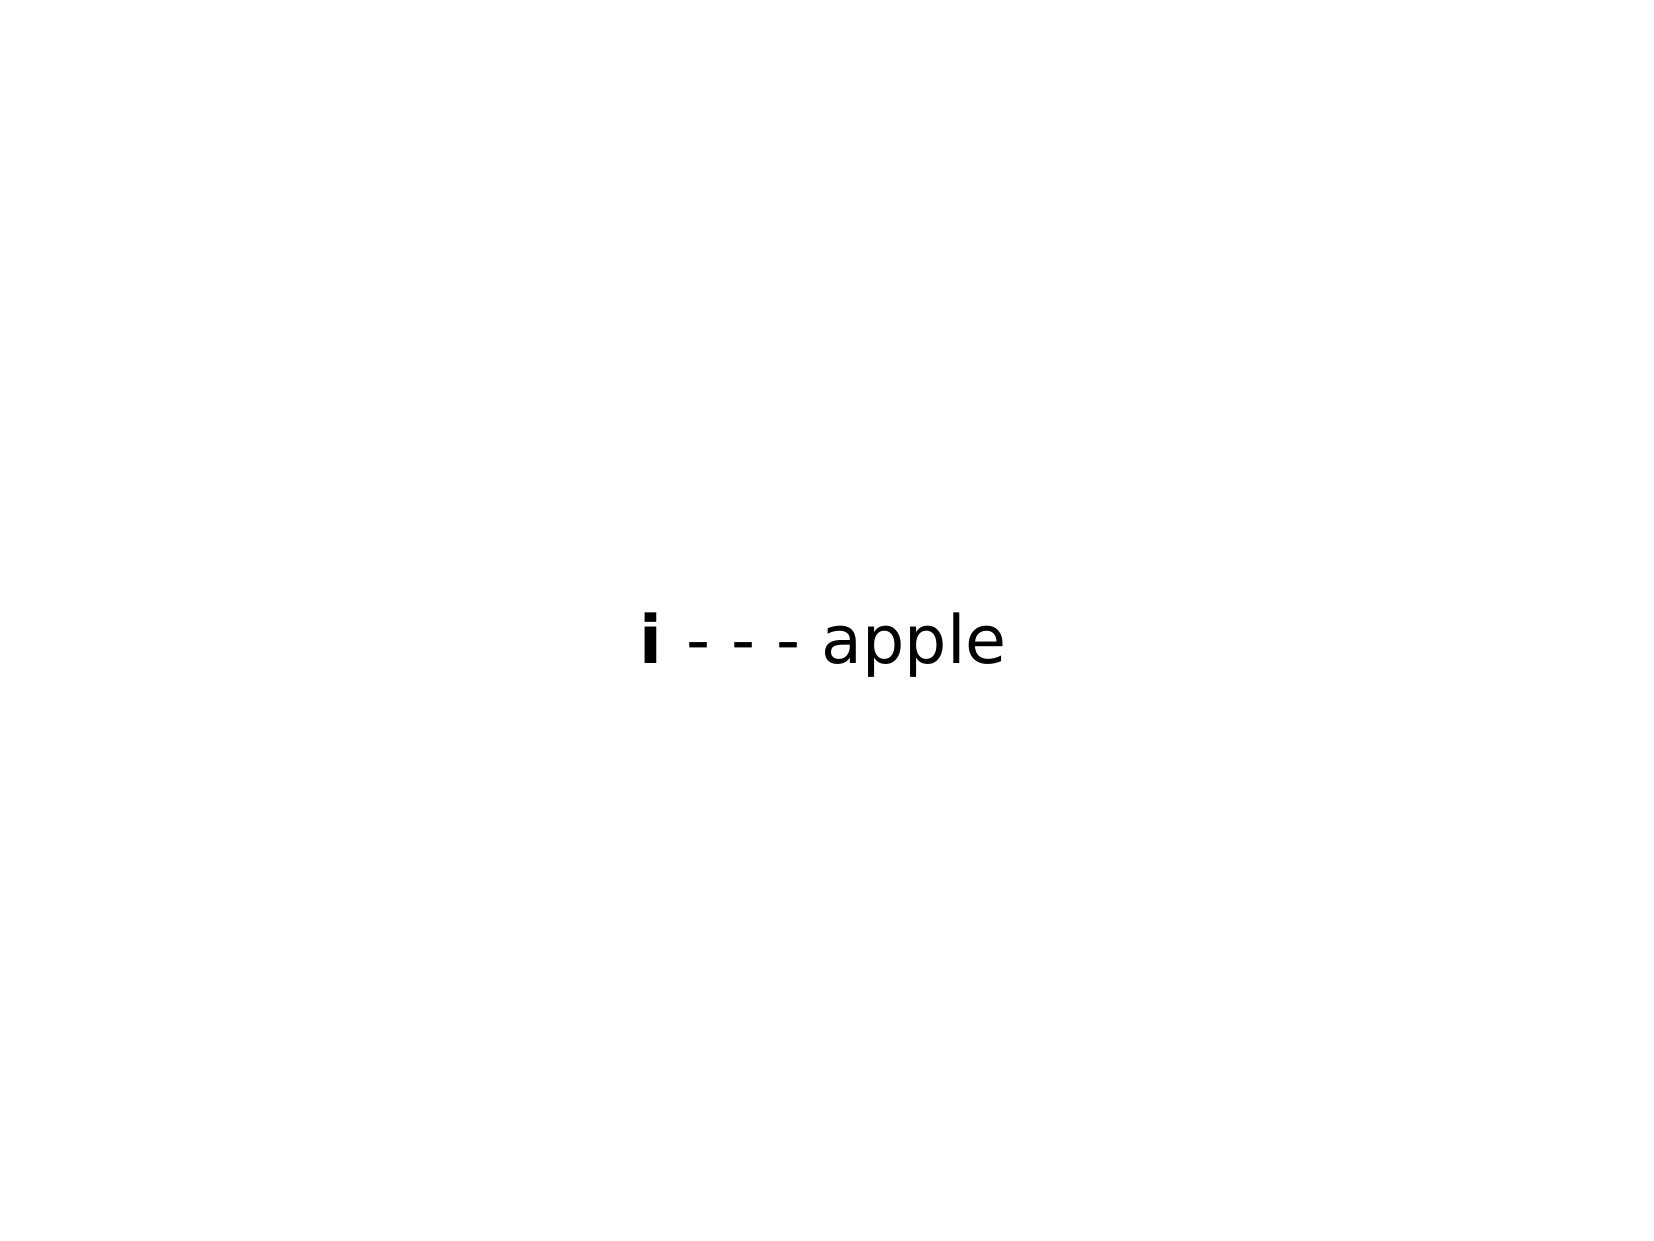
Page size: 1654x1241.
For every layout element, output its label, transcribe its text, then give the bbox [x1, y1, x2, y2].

subtitle i - - - apple [82, 290, 1565, 1010]
